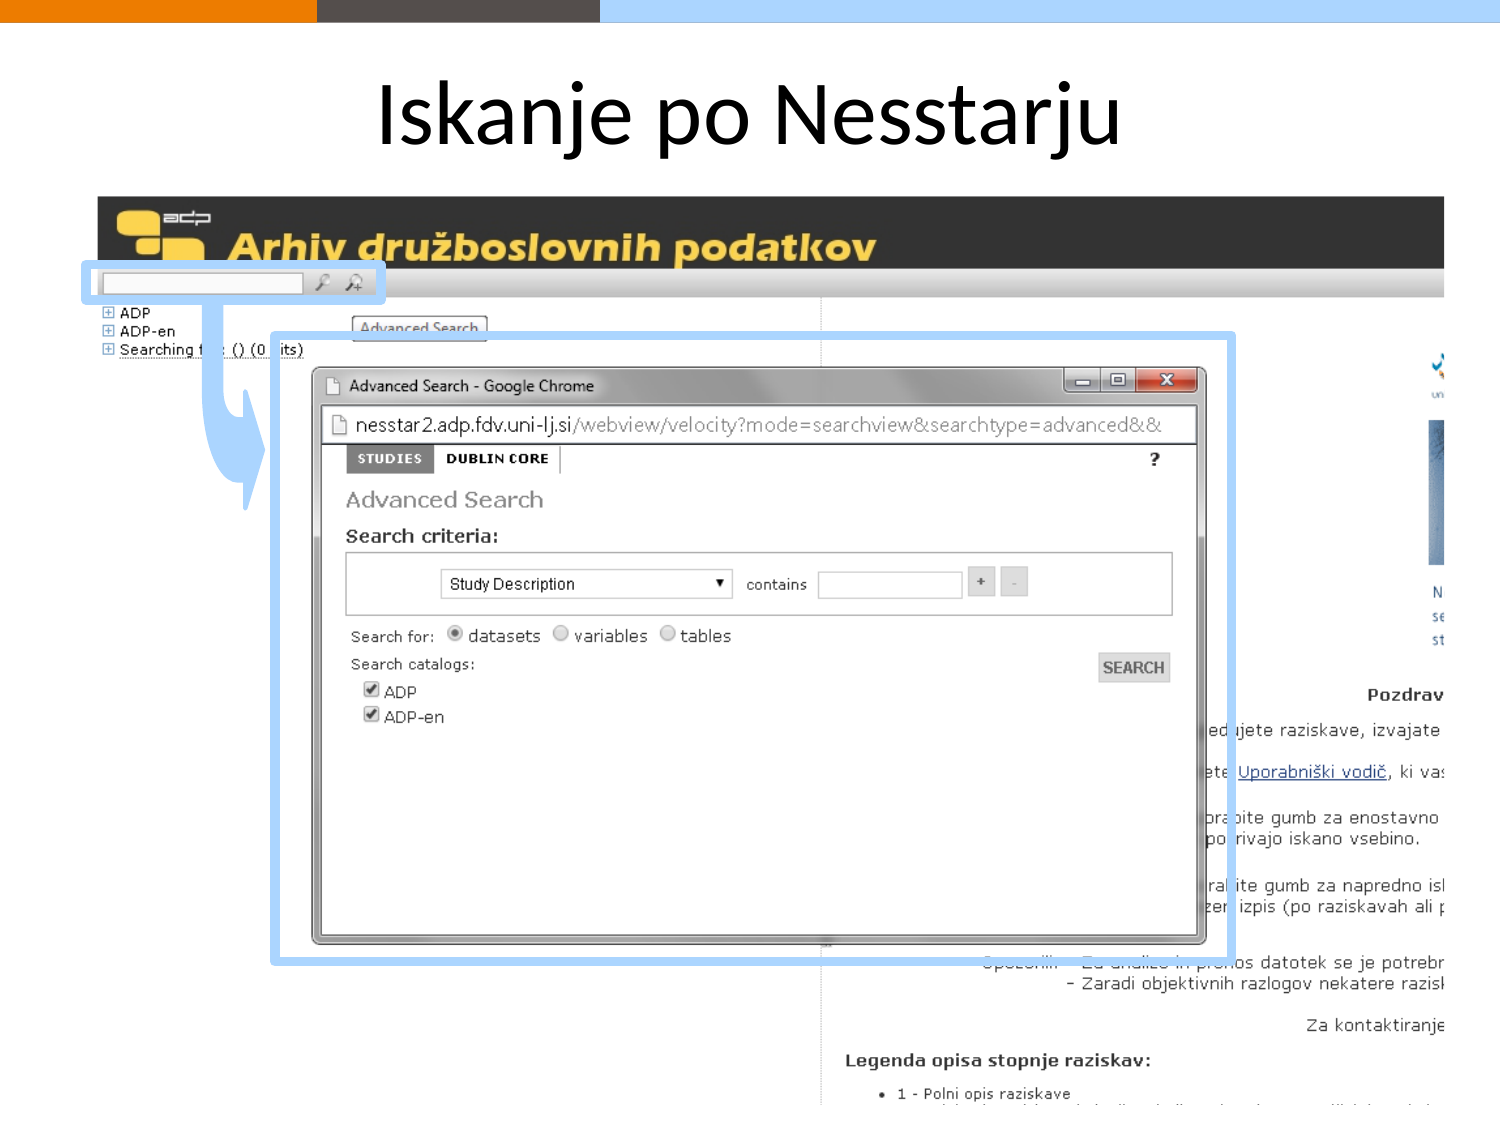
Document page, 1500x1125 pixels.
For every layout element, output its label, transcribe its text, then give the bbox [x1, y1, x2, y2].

picture [97, 196, 1445, 1105]
title Iskanje po Nesstarju [75, 45, 1425, 233]
text_box [203, 300, 264, 509]
picture [97, 269, 376, 295]
